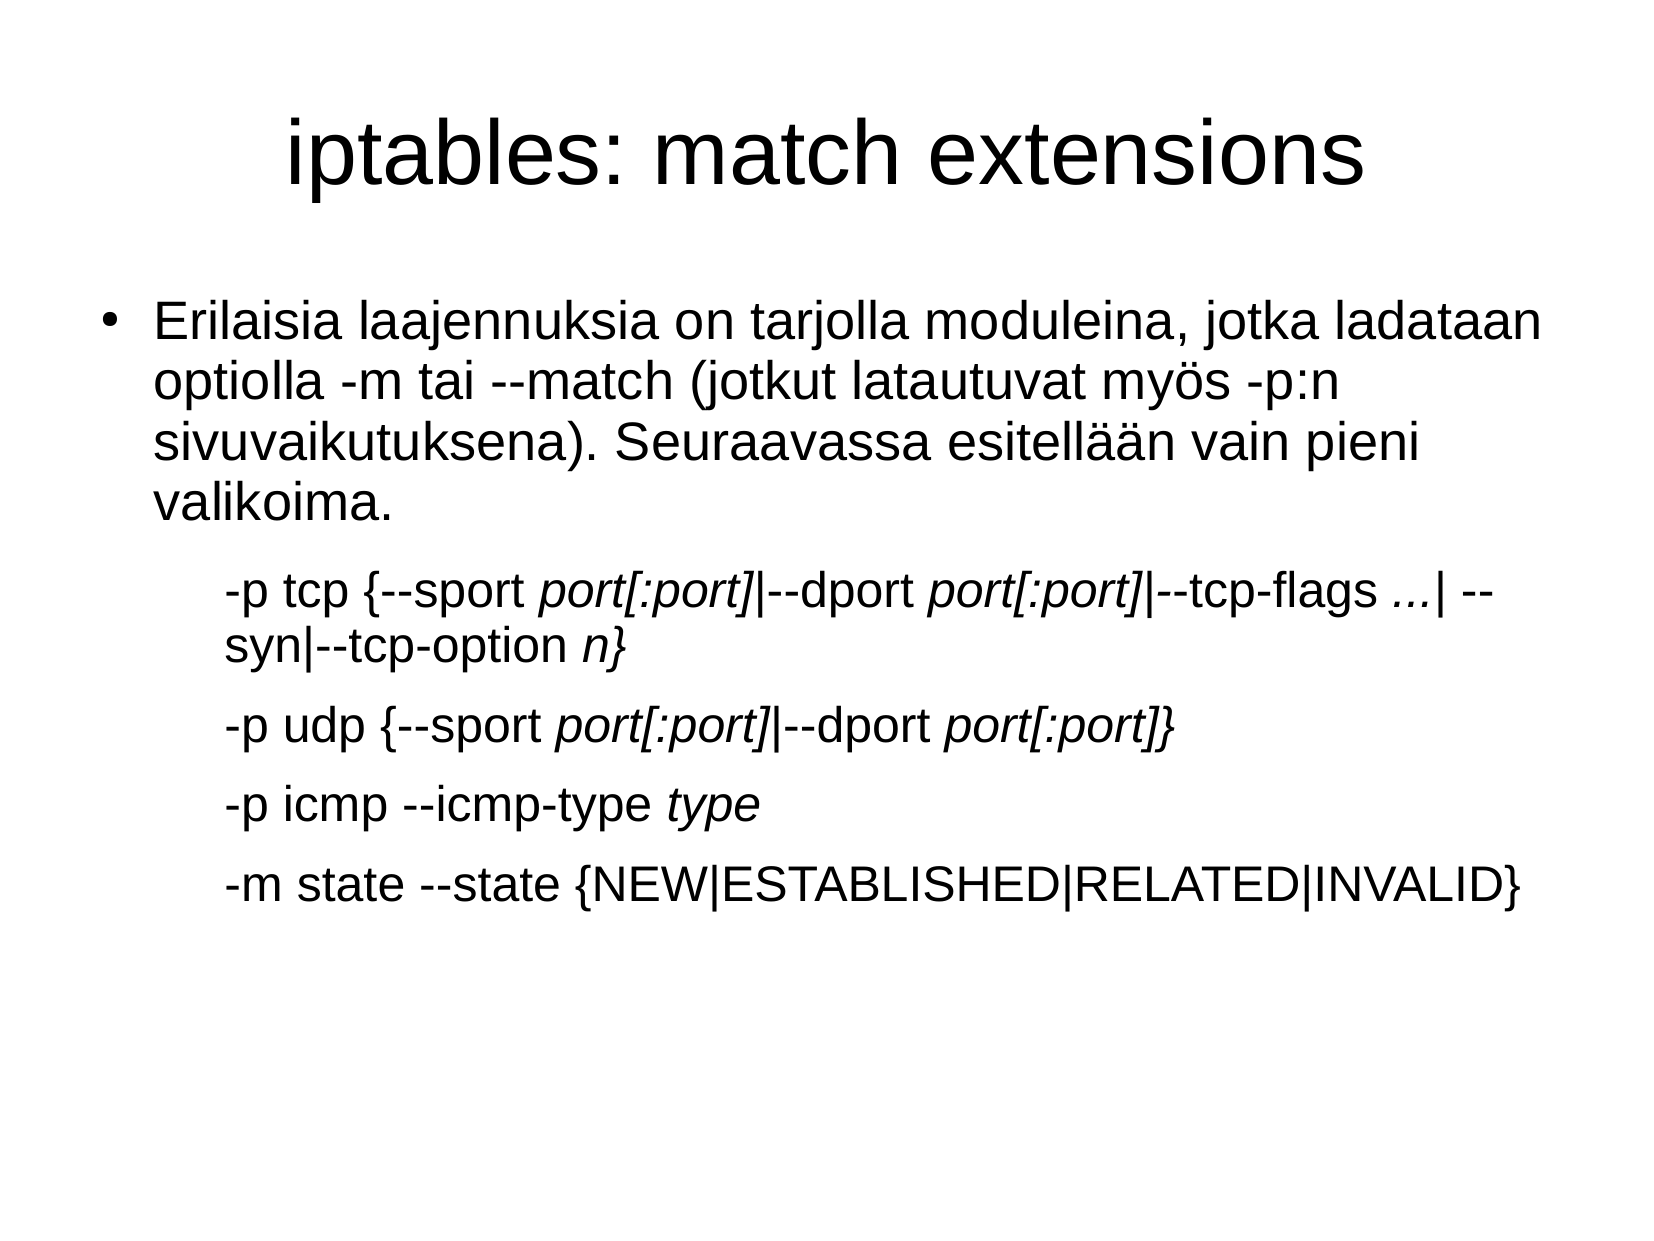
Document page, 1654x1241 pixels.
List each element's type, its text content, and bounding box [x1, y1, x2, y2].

list Erilaisia laajennuksia on tarjolla moduleina, jotka ladataan optiolla -m tai --match (jotkut latautuvat myös -p:n sivuvaikutuksena). Seuraavassa esitellään vain pieni valikoima. -p tcp {--sport port[:port]|--dport port[:port]|--tcp-flags ...| --syn|--tcp-option n} -p udp {--sport port[:port]|--dport port[:port]} -p icmp --icmp-type type -m state --state {NEW|ESTABLISHED|RELATED|INVALID} [82, 290, 1571, 1010]
title iptables: match extensions [82, 49, 1571, 257]
